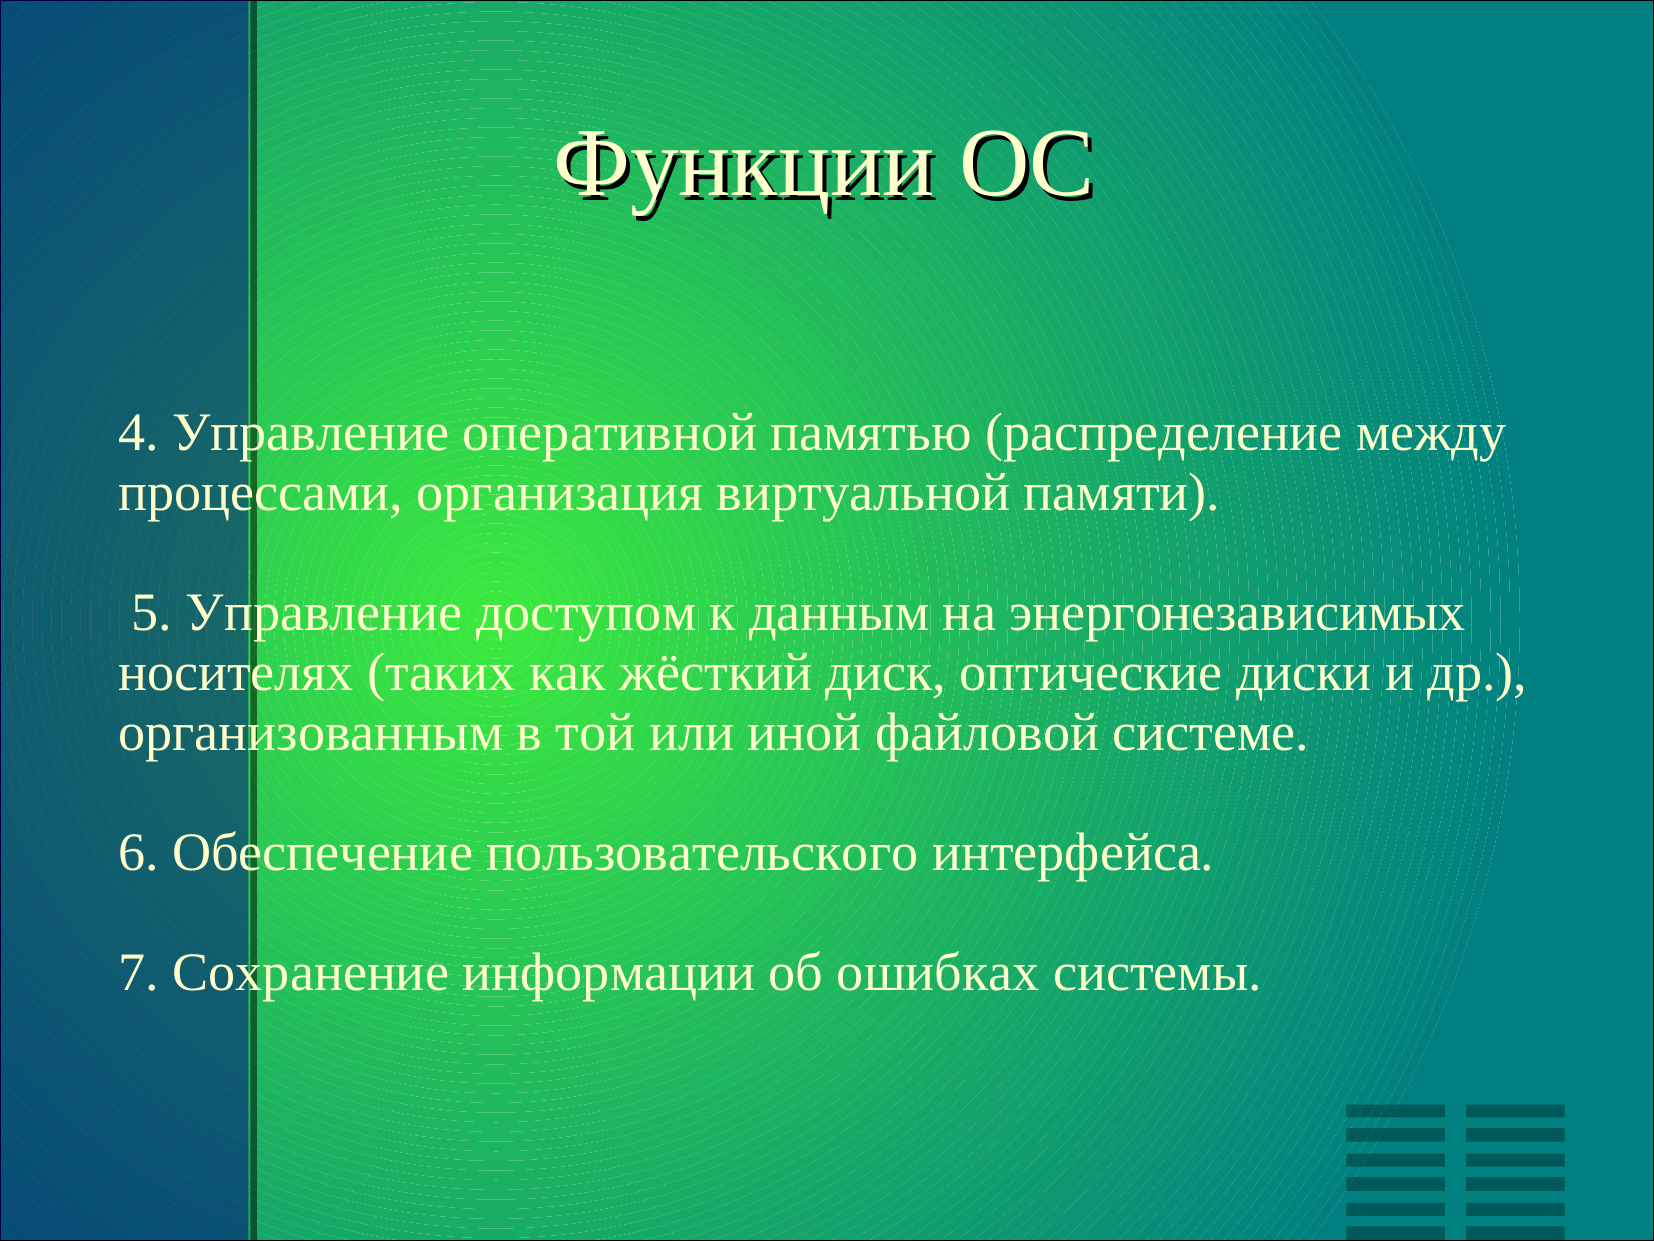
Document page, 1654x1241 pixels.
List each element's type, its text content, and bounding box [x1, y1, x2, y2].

title Функции ОС [118, 59, 1531, 267]
subtitle 4. Управление оперативной памятью (распределение между процессами, организация виртуальной памяти). 5. Управление доступом к данным на энергонезависимых носителях (таких как жёсткий диск, оптические диски и др.), организованным в той или иной файловой системе. 6. Обеспечение пользовательского интерфейса. 7. Сохранение информации об ошибках системы. [118, 311, 1531, 1093]
